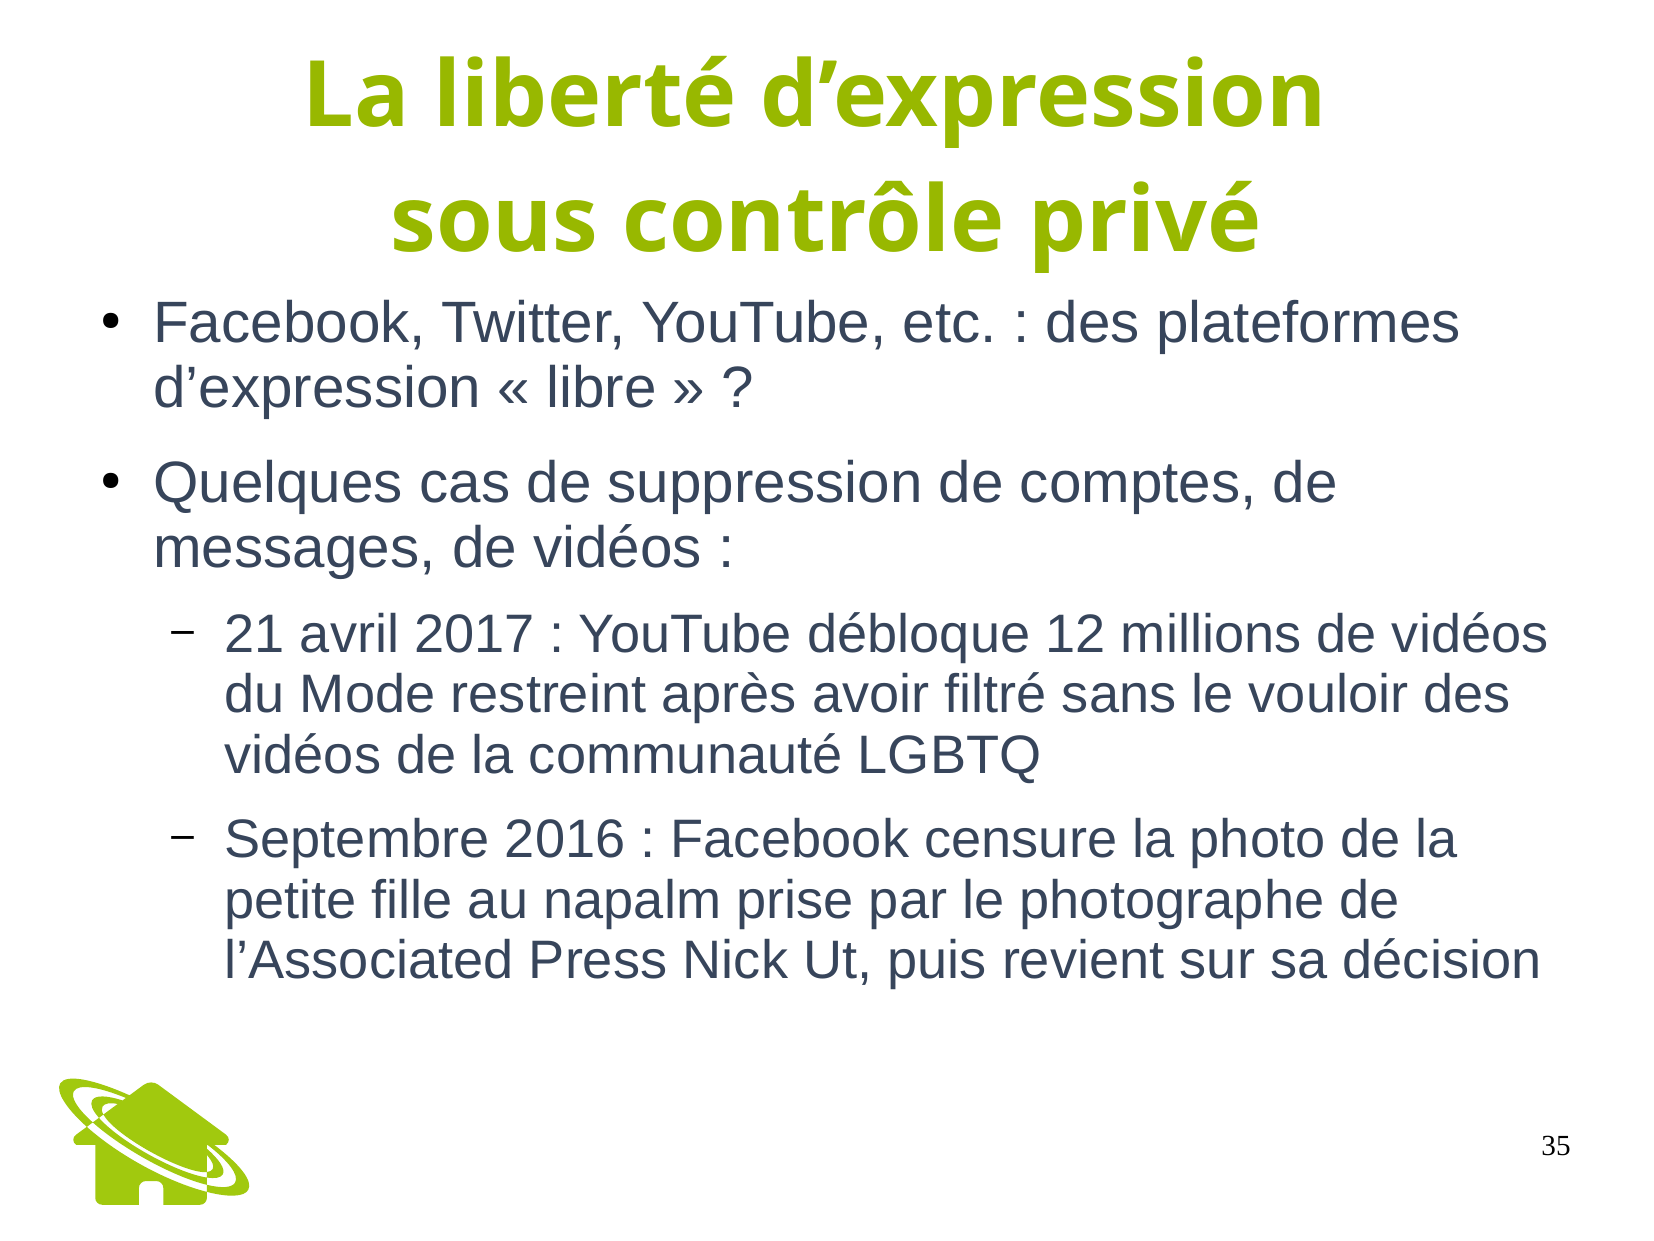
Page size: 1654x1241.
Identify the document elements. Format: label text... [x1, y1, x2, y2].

list Facebook, Twitter, YouTube, etc. : des plateformes d’expression « libre » ? Quelques cas de suppression de comptes, de messages, de vidéos : 21 avril 2017 : YouTube débloque 12 millions de vidéos du Mode restreint après avoir filtré sans le vouloir des vidéos de la communauté LGBTQ Septembre 2016 : Facebook censure la photo de la petite fille au napalm prise par le photographe de l’Associated Press Nick Ut, puis revient sur sa décision [82, 290, 1571, 1010]
title La liberté d’expression sous contrôle privé [82, 49, 1571, 257]
